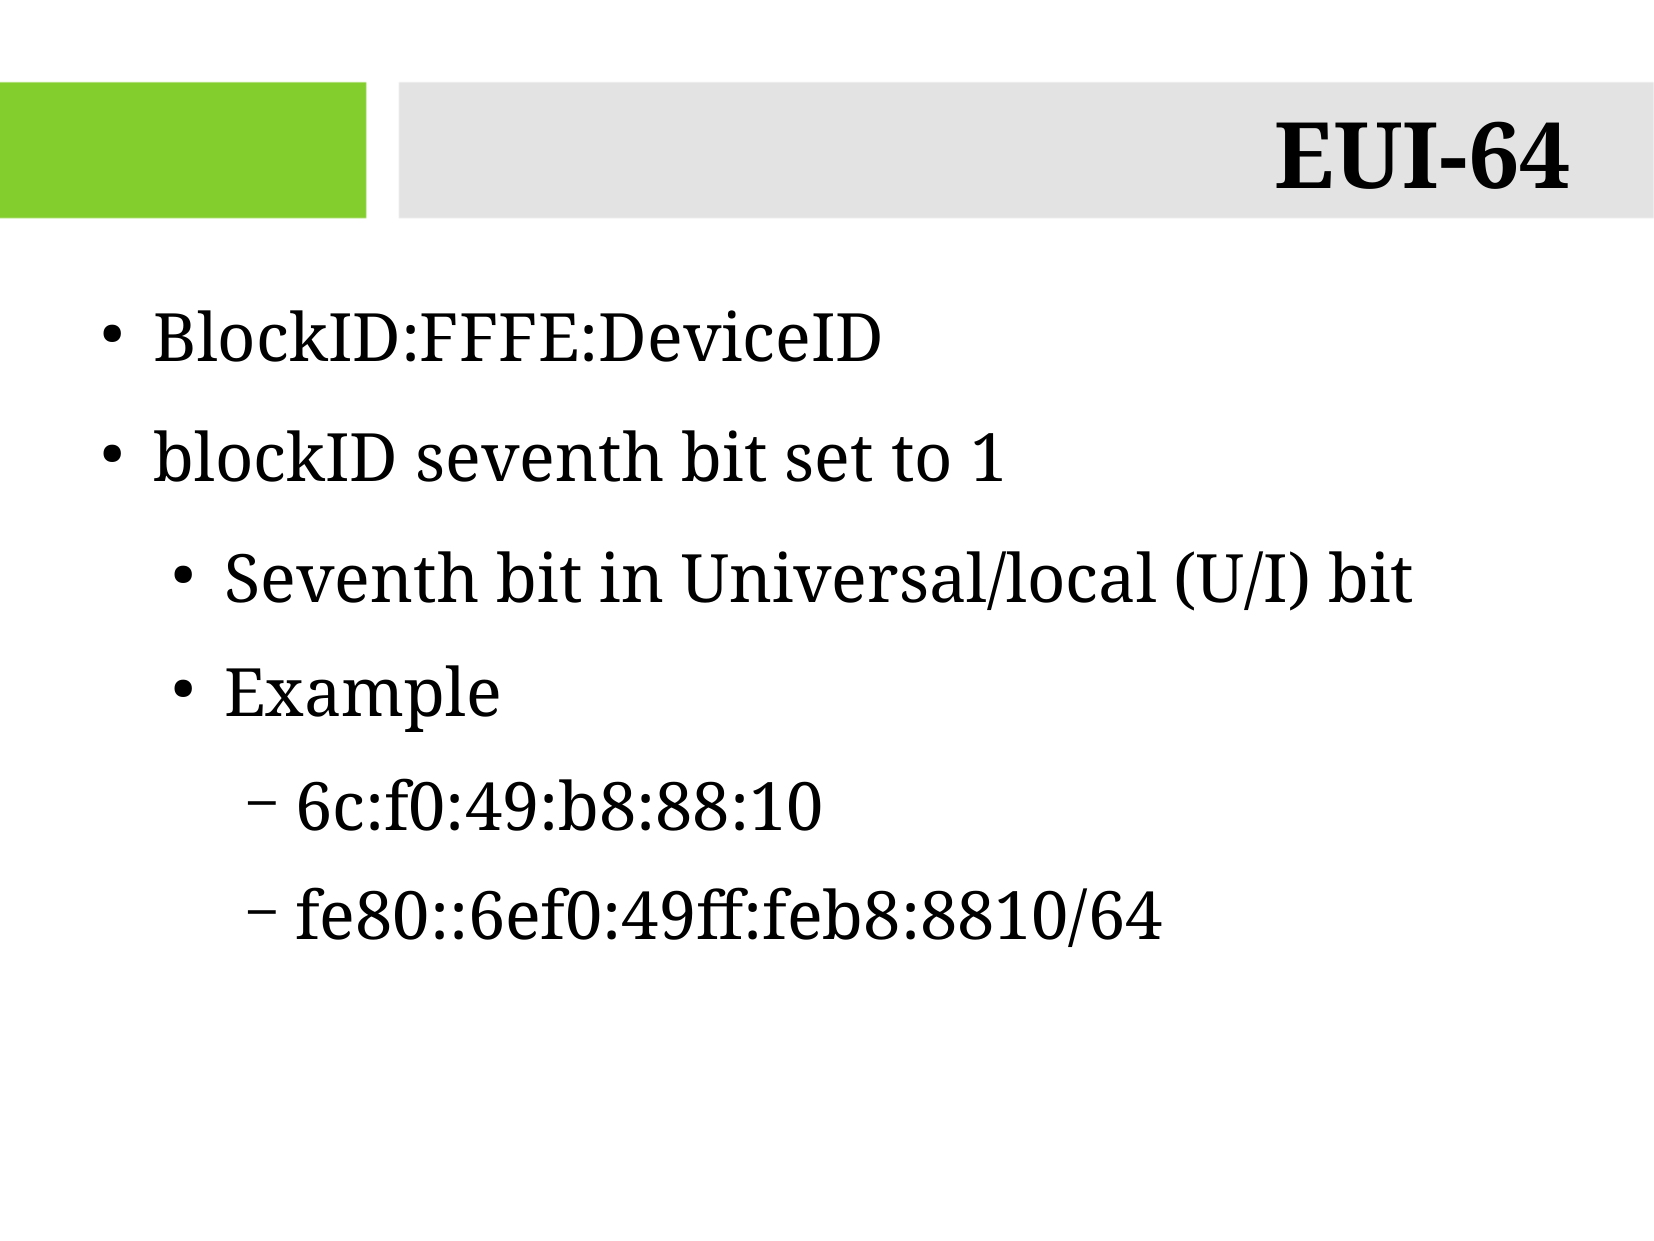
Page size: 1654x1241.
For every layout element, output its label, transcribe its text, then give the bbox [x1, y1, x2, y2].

picture [0, 0, 1654, 1241]
title EUI-64 [82, 49, 1571, 257]
list BlockID:FFFE:DeviceID blockID seventh bit set to 1 Seventh bit in Universal/local (U/I) bit Example 6c:f0:49:b8:88:10 fe80::6ef0:49ff:feb8:8810/64 [82, 290, 1571, 1182]
